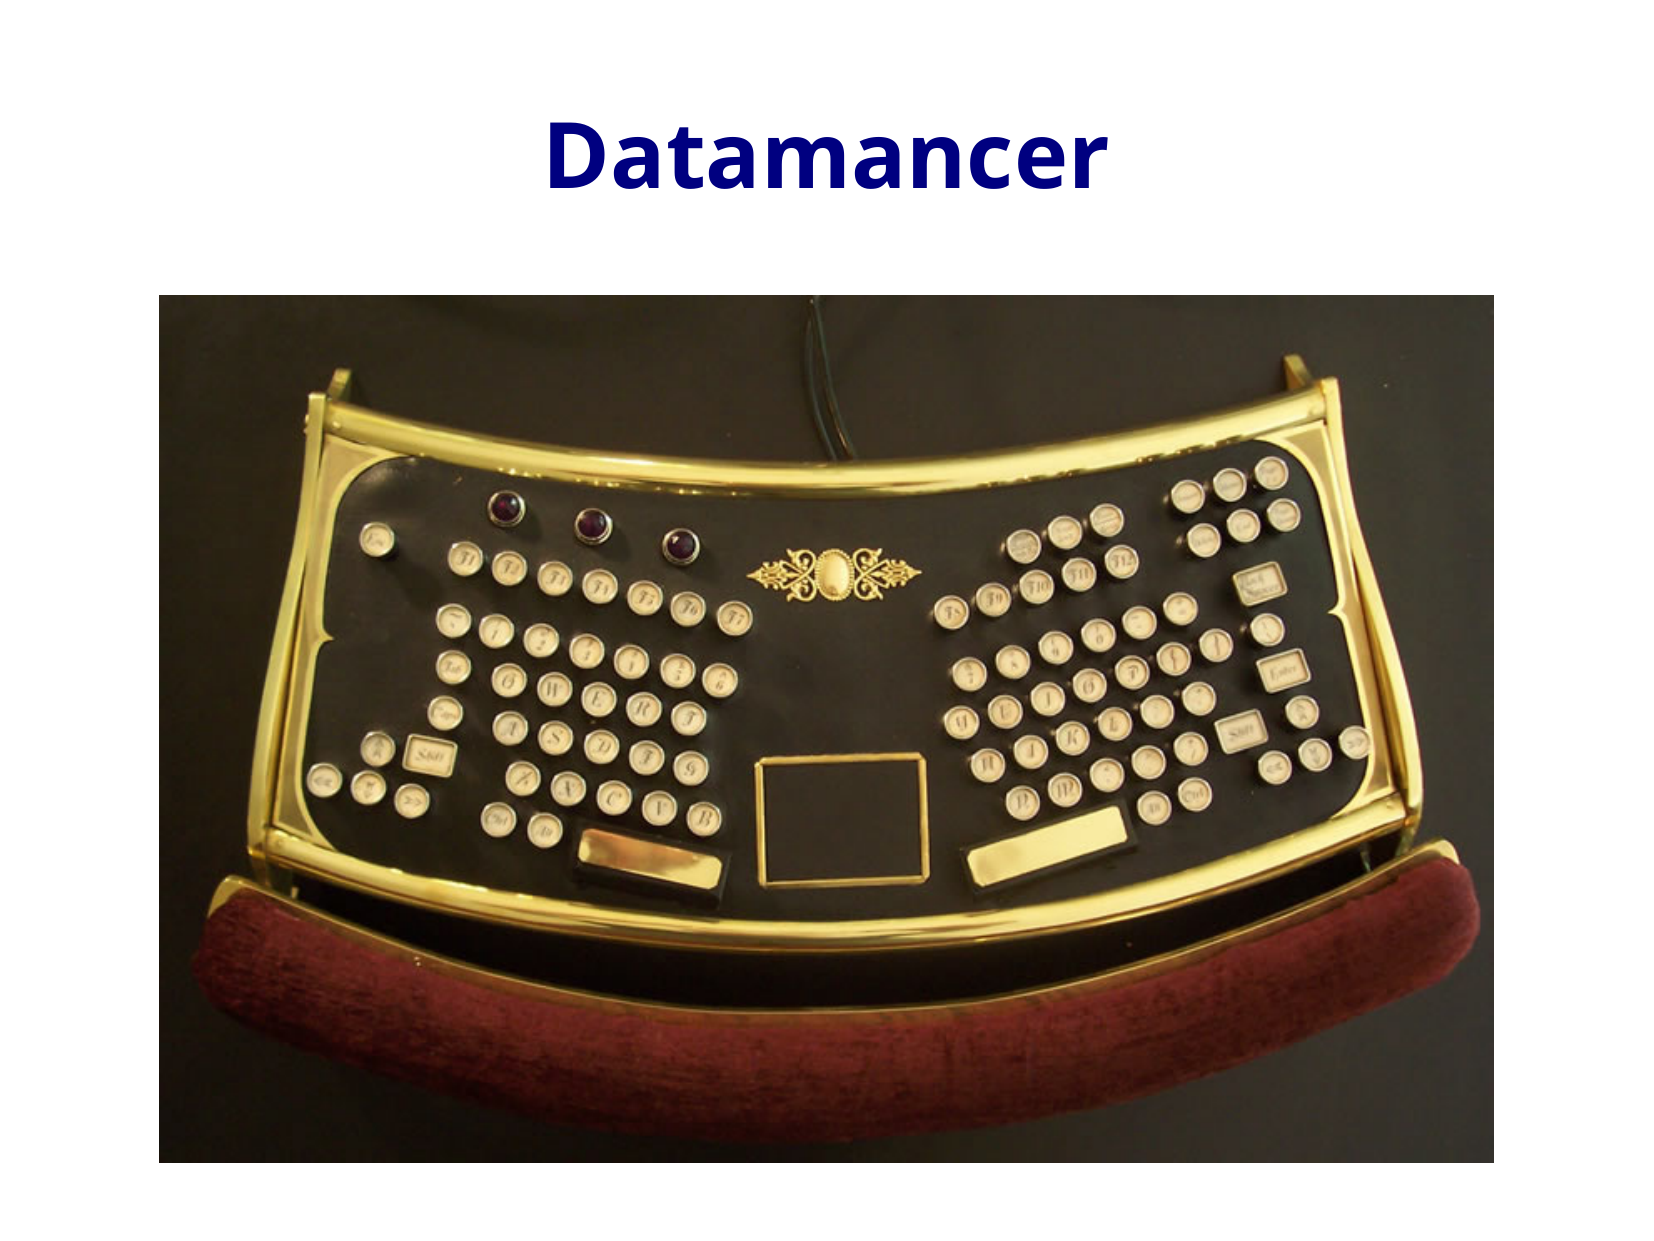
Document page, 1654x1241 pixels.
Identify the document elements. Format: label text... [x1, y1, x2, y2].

title Datamancer [82, 56, 1571, 250]
picture [159, 295, 1494, 1163]
